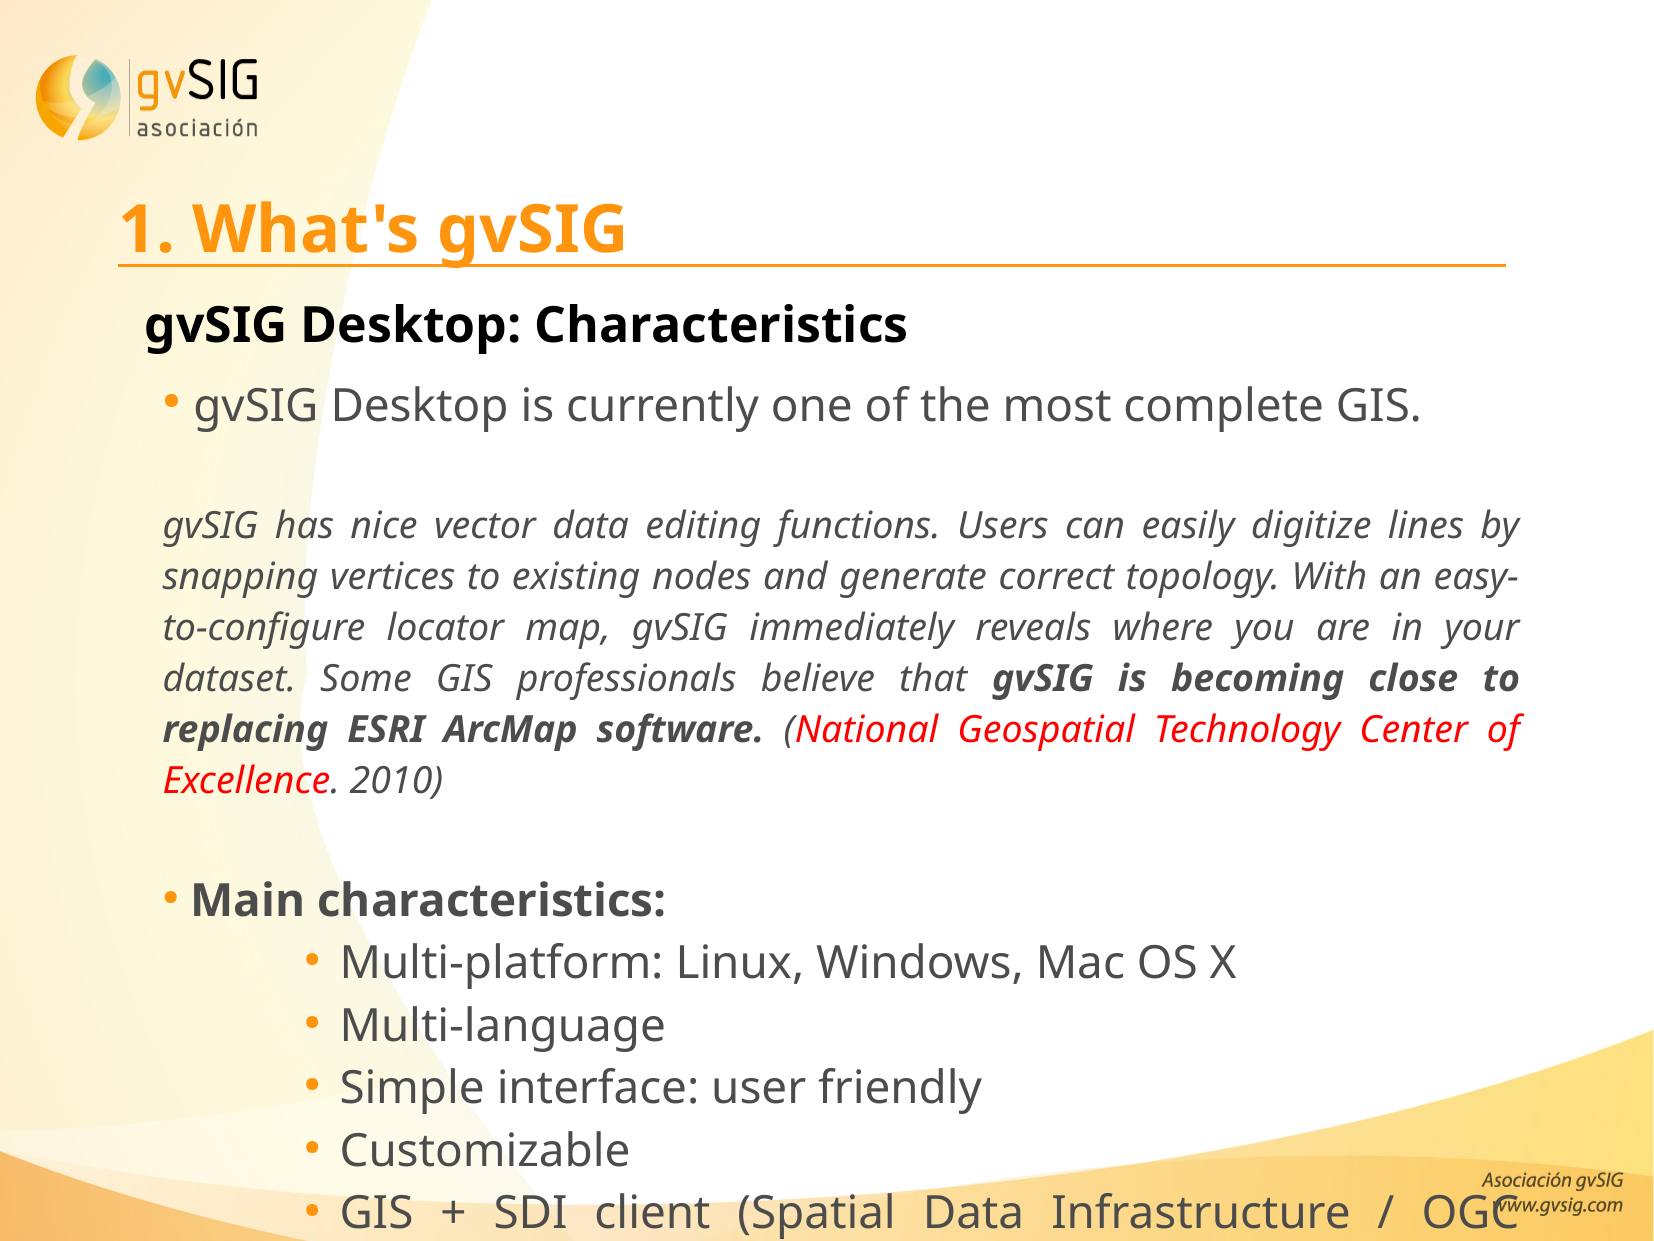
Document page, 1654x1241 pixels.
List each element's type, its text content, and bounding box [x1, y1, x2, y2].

title 1. What's gvSIG [118, 177, 1607, 276]
picture [0, 0, 1654, 1241]
title gvSIG Desktop: Characteristics [144, 260, 1441, 387]
text_box gvSIG Desktop is currently one of the most complete GIS. gvSIG has nice vector data editing functions. Users can easily digitize lines by snapping vertices to existing nodes and generate correct topology. With an easy-to-configure locator map, gvSIG immediately reveals where you are in your dataset. Some GIS professionals believe that gvSIG is becoming close to replacing ESRI ArcMap software. (National Geospatial Technology Center of Excellence. 2010) Main characteristics: Multi-platform: Linux, Windows, Mac OS X Multi-language Simple interface: user friendly Customizable GIS + SDI client (Spatial Data Infrastructure / OGC standards) [147, 360, 1536, 1180]
